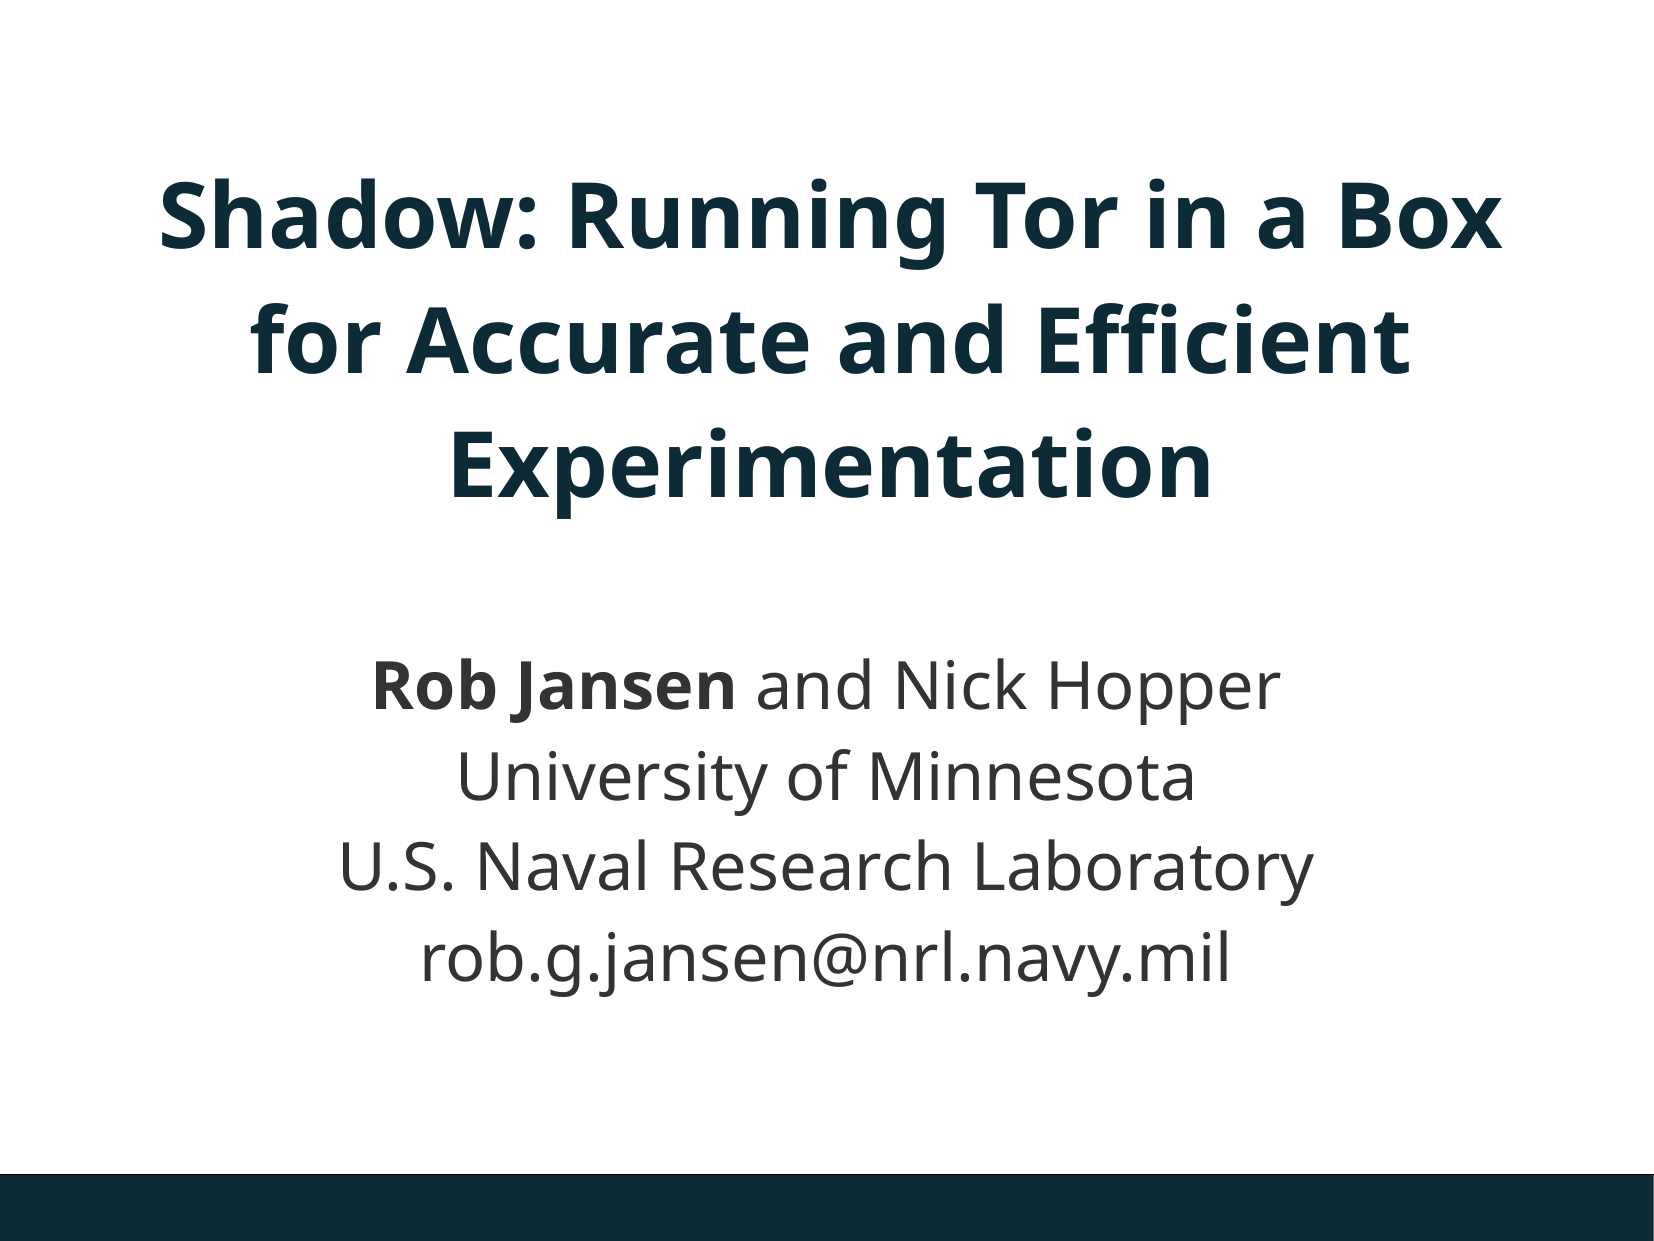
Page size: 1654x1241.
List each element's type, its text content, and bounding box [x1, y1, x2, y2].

title Shadow: Running Tor in a Box for Accurate and Efficient Experimentation [86, 178, 1575, 498]
subtitle Rob Jansen and Nick Hopper University of Minnesota U.S. Naval Research Laboratory rob.g.jansen@nrl.navy.mil [82, 455, 1571, 1241]
